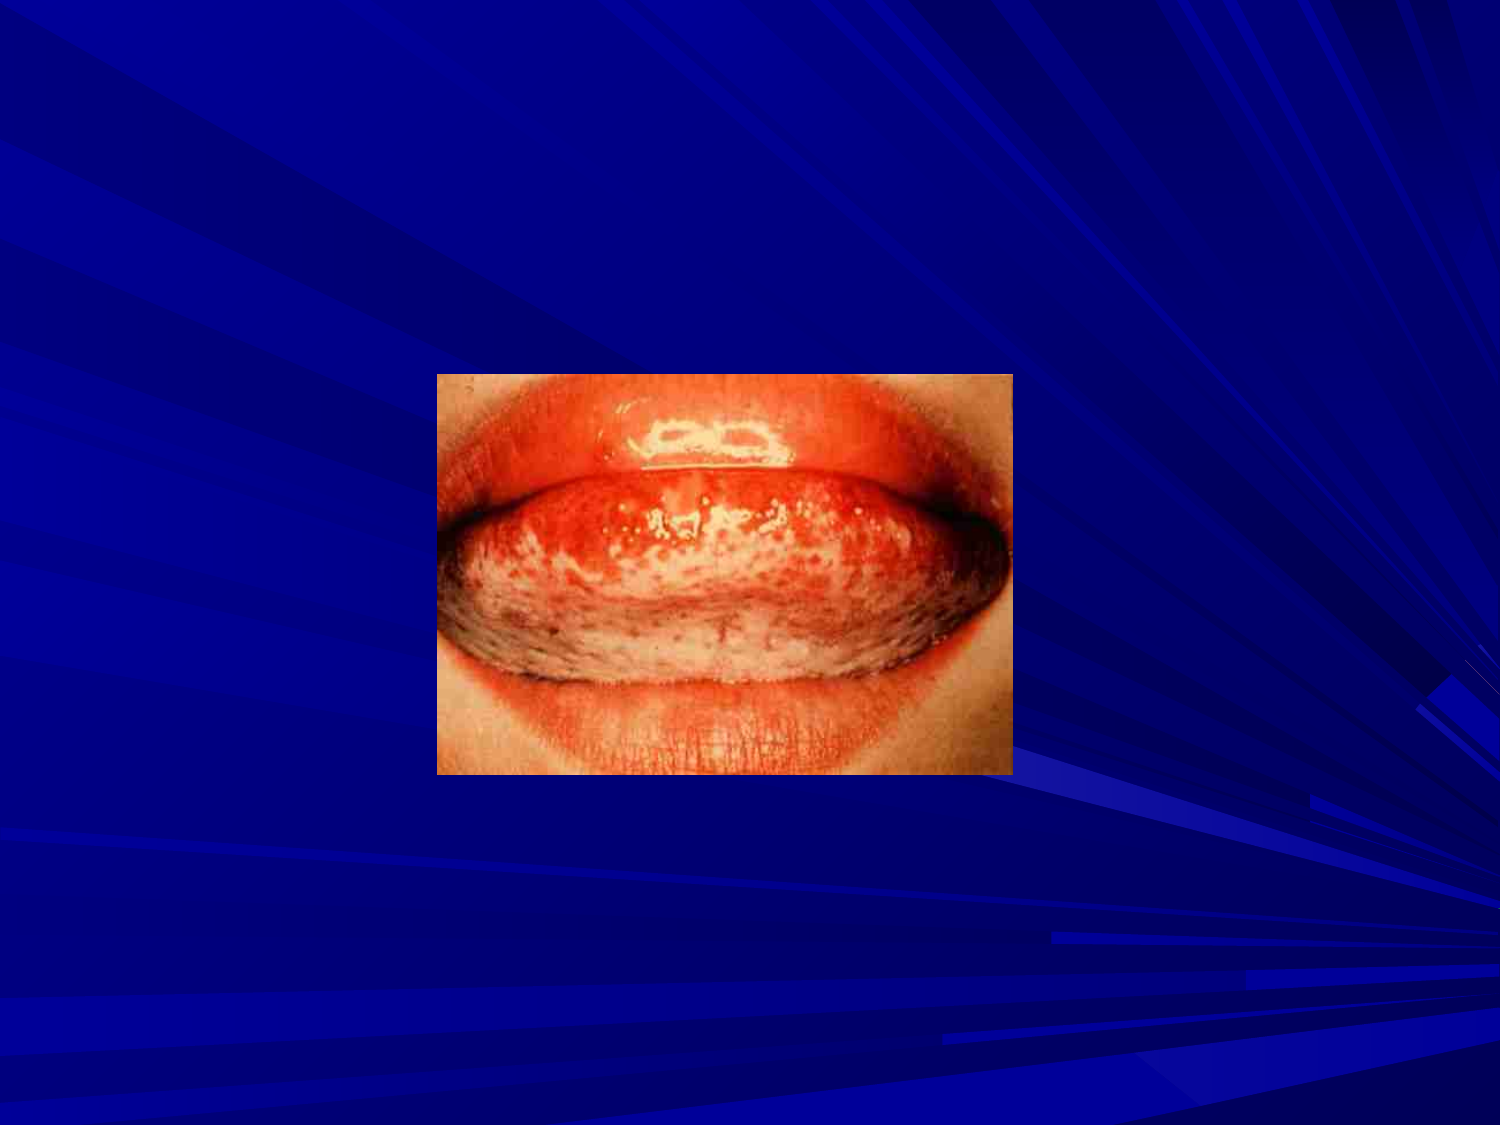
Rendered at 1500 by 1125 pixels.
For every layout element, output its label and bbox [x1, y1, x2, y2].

picture [437, 374, 1013, 775]
